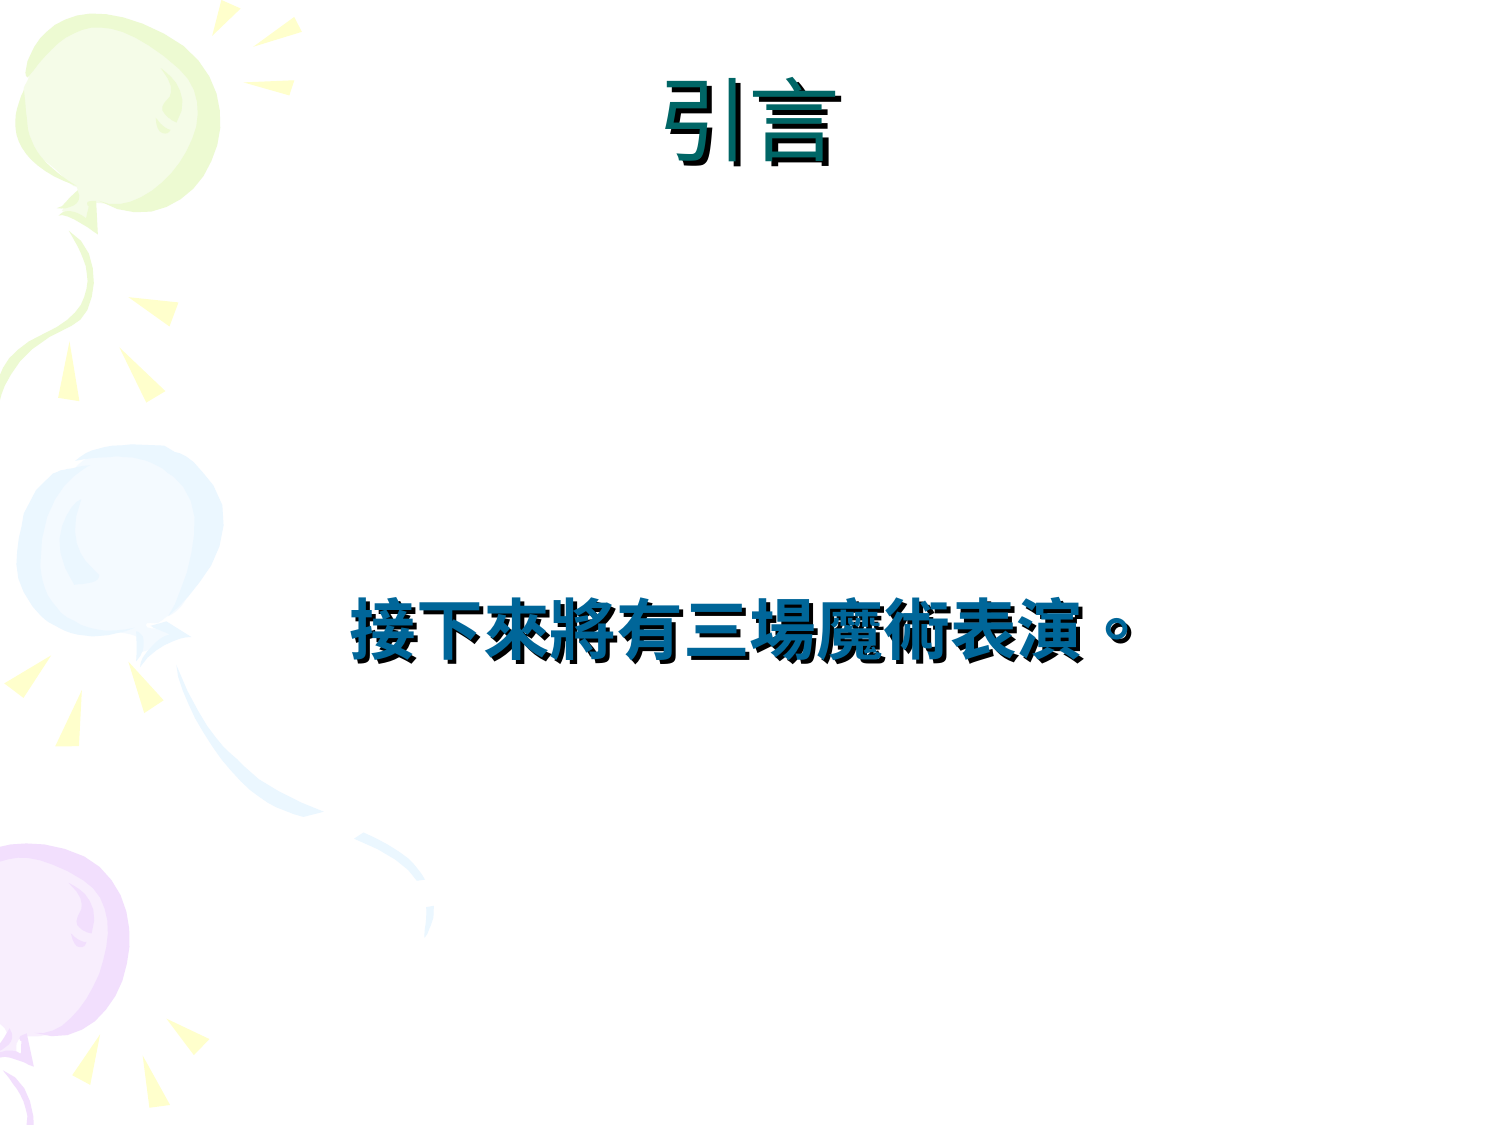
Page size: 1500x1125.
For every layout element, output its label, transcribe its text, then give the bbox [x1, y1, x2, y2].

subtitle 接下來將有三場魔術表演。 [75, 269, 1426, 987]
title 引言 [72, 9, 1426, 241]
